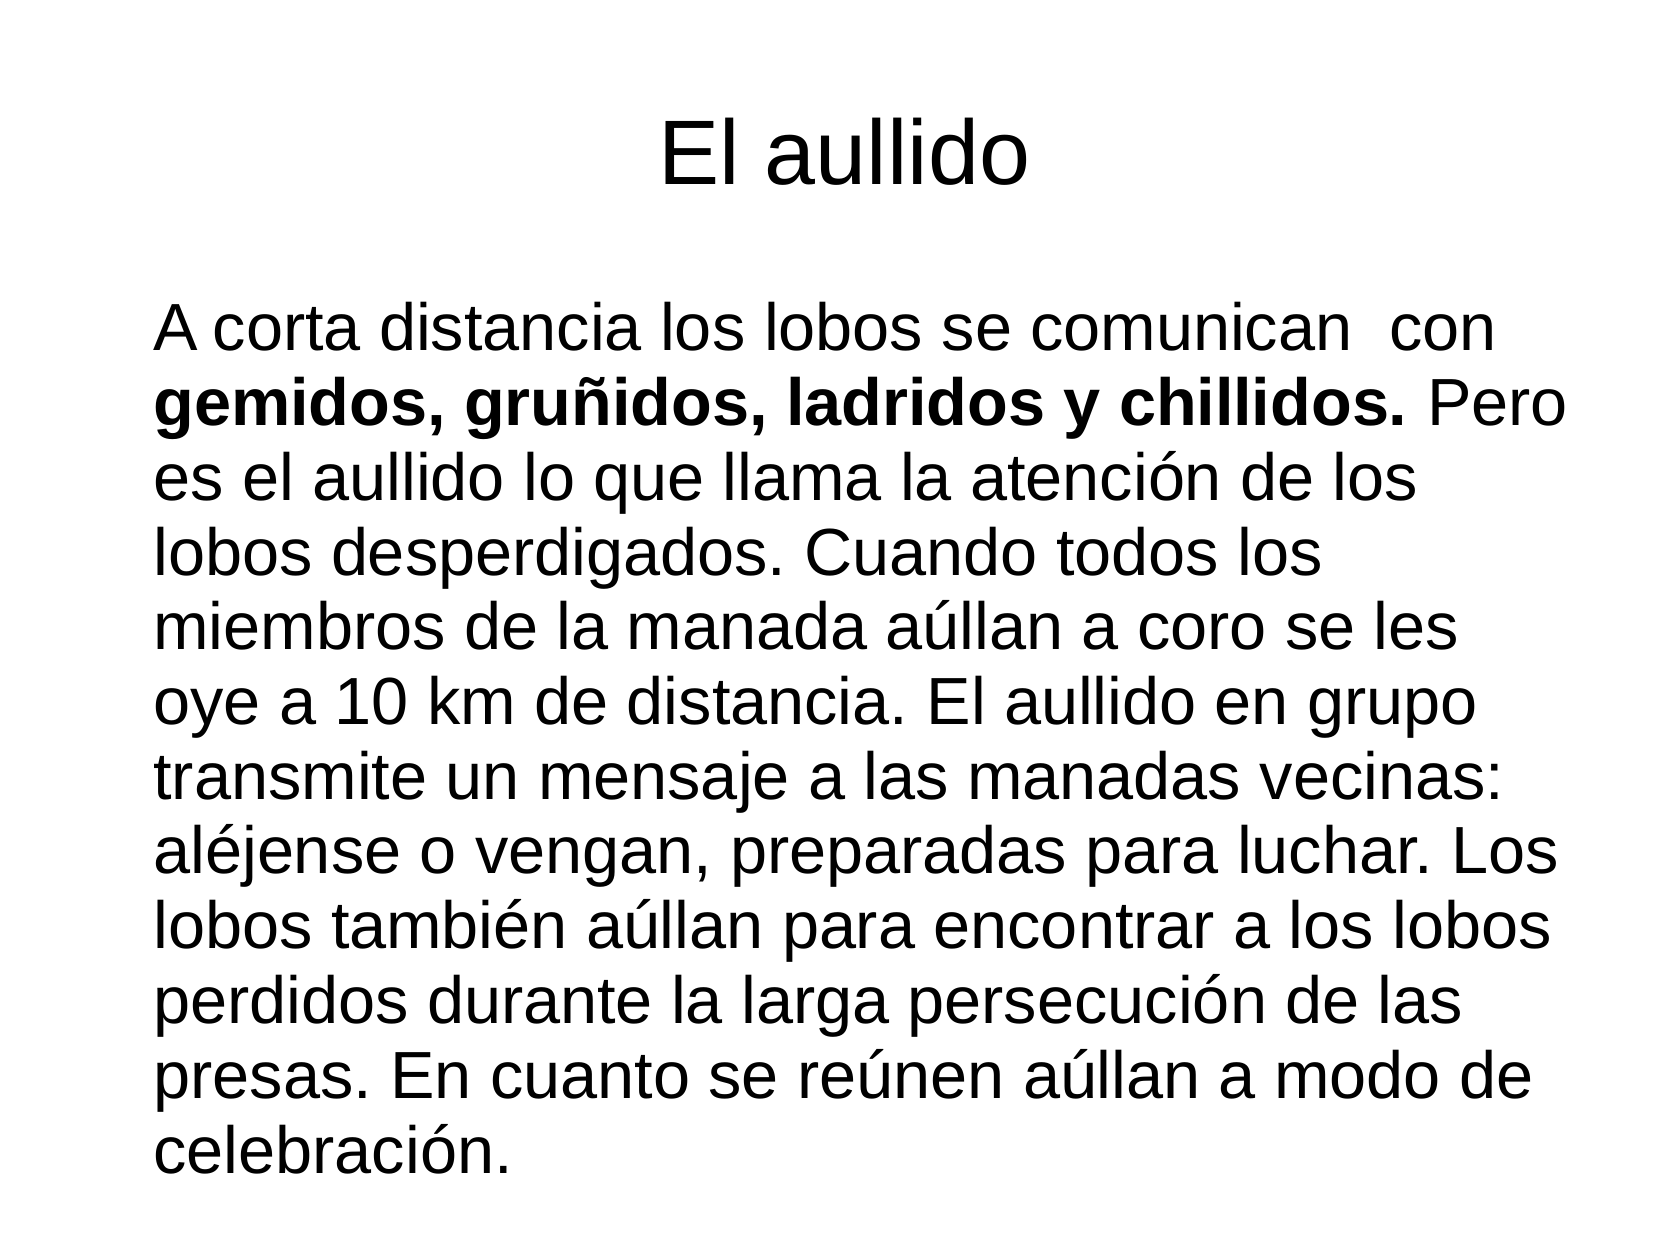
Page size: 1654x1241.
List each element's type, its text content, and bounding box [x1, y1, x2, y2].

list A corta distancia los lobos se comunican con gemidos, gruñidos, ladridos y chillidos. Pero es el aullido lo que llama la atención de los lobos desperdigados. Cuando todos los miembros de la manada aúllan a coro se les oye a 10 km de distancia. El aullido en grupo transmite un mensaje a las manadas vecinas: aléjense o vengan, preparadas para luchar. Los lobos también aúllan para encontrar a los lobos perdidos durante la larga persecución de las presas. En cuanto se reúnen aúllan a modo de celebración. [82, 290, 1571, 1188]
title El aullido [82, 49, 1571, 257]
